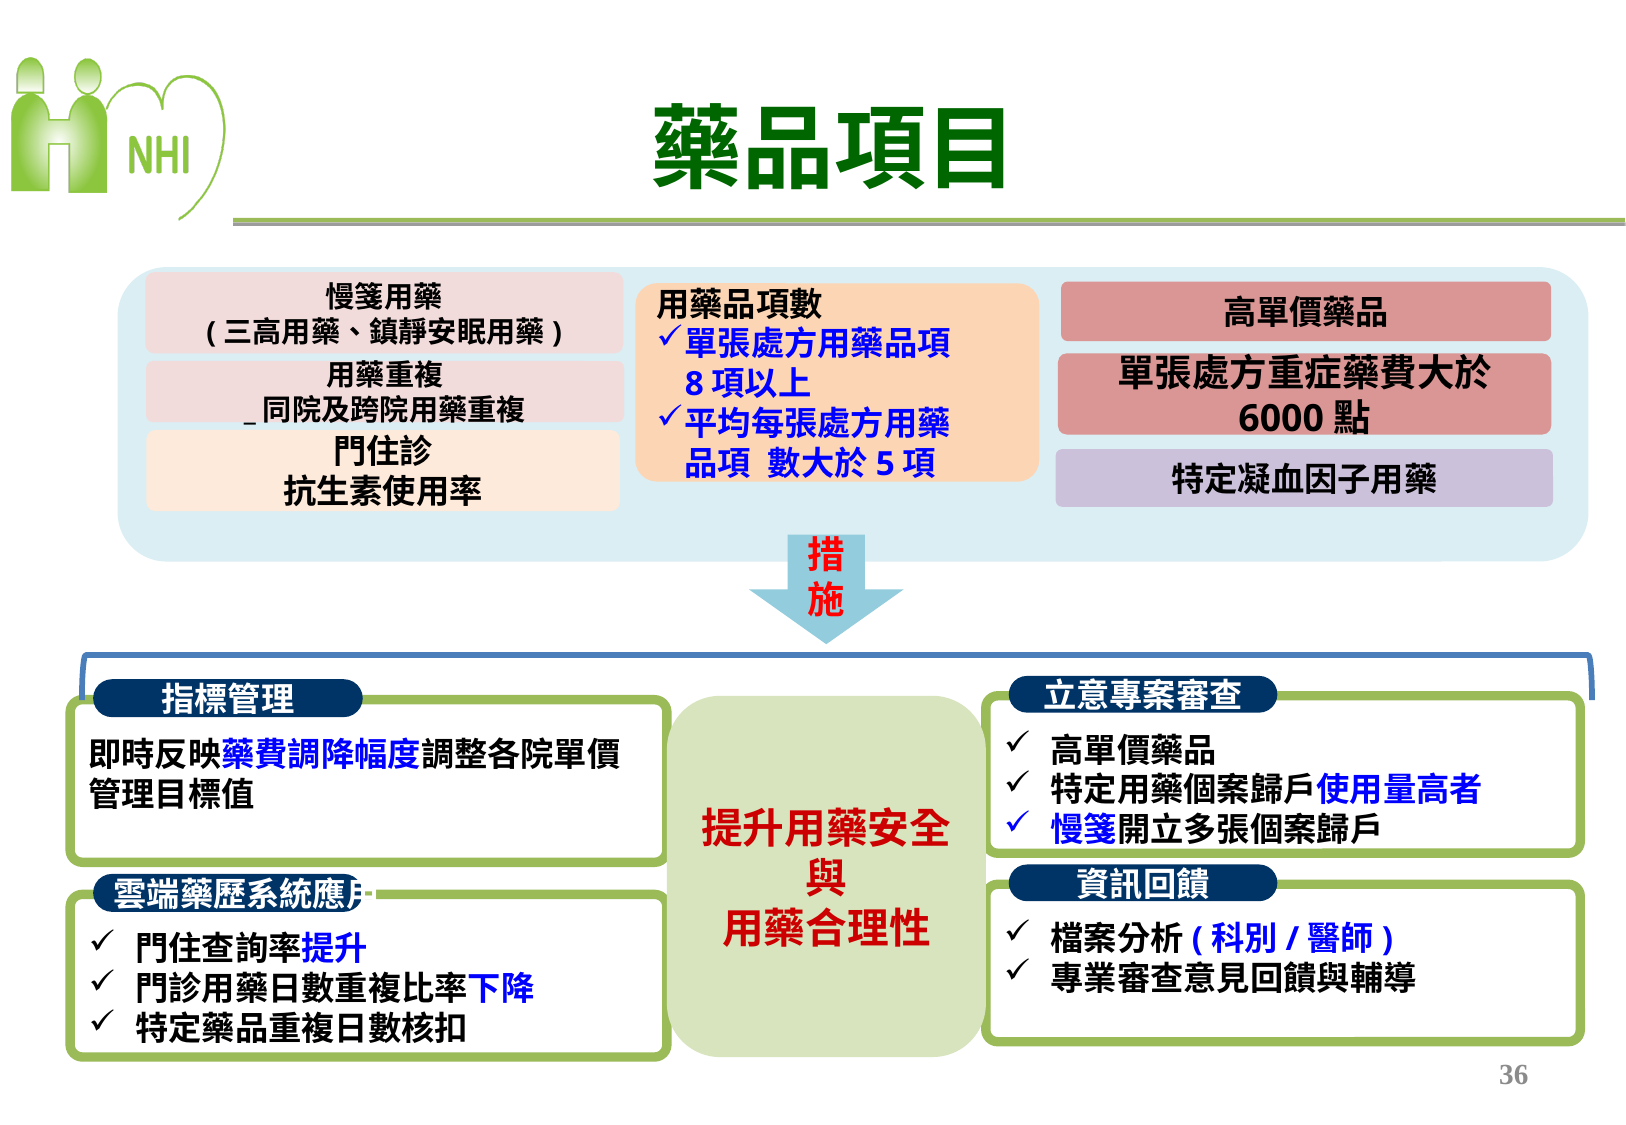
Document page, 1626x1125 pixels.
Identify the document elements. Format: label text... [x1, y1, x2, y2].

text_box 慢箋用藥 (三高用藥、鎮靜安眠用藥) [145, 272, 624, 354]
text_box 提升用藥安全 與 用藥合理性 [666, 695, 986, 1058]
title 藥品項目 [245, 56, 1424, 232]
text_box 即時反映藥費調降幅度調整各院單價管理目標值 [70, 699, 667, 863]
text_box 資訊回饋 [1008, 864, 1278, 902]
text_box [117, 267, 1589, 562]
text_box 單張處方重症藥費大於 6000點 [1057, 353, 1552, 435]
text_box 檔案分析(科別/醫師) 專業審查意見回饋與輔導 [985, 884, 1581, 1042]
text_box 特定凝血因子用藥 [1055, 449, 1554, 507]
text_box 雲端藥歷系統應用 [93, 873, 361, 912]
text_box 用藥品項數 單張處方用藥品項 8項以上 平均每張處方用藥 品項 數大於5項 [635, 283, 1040, 482]
text_box 門住查詢率提升 門診用藥日數重複比率下降 特定藥品重複日數核扣 [70, 894, 667, 1058]
text_box 門住診 抗生素使用率 [146, 429, 620, 512]
text_box 高單價藥品 [1061, 281, 1552, 342]
text_box 高單價藥品 特定用藥個案歸戶使用量高者 慢箋開立多張個案歸戶 [985, 695, 1581, 854]
text_box 措施 [748, 534, 904, 645]
slide_number <編號> [1164, 1042, 1544, 1103]
text_box 用藥重複 _同院及跨院用藥重複 [268, 400, 286, 423]
text_box 指標管理 [93, 679, 363, 718]
text_box 用藥重複 _同院及跨院用藥重複 [146, 360, 625, 423]
picture [0, 42, 233, 233]
text_box 立意專案審查 [1008, 675, 1278, 713]
